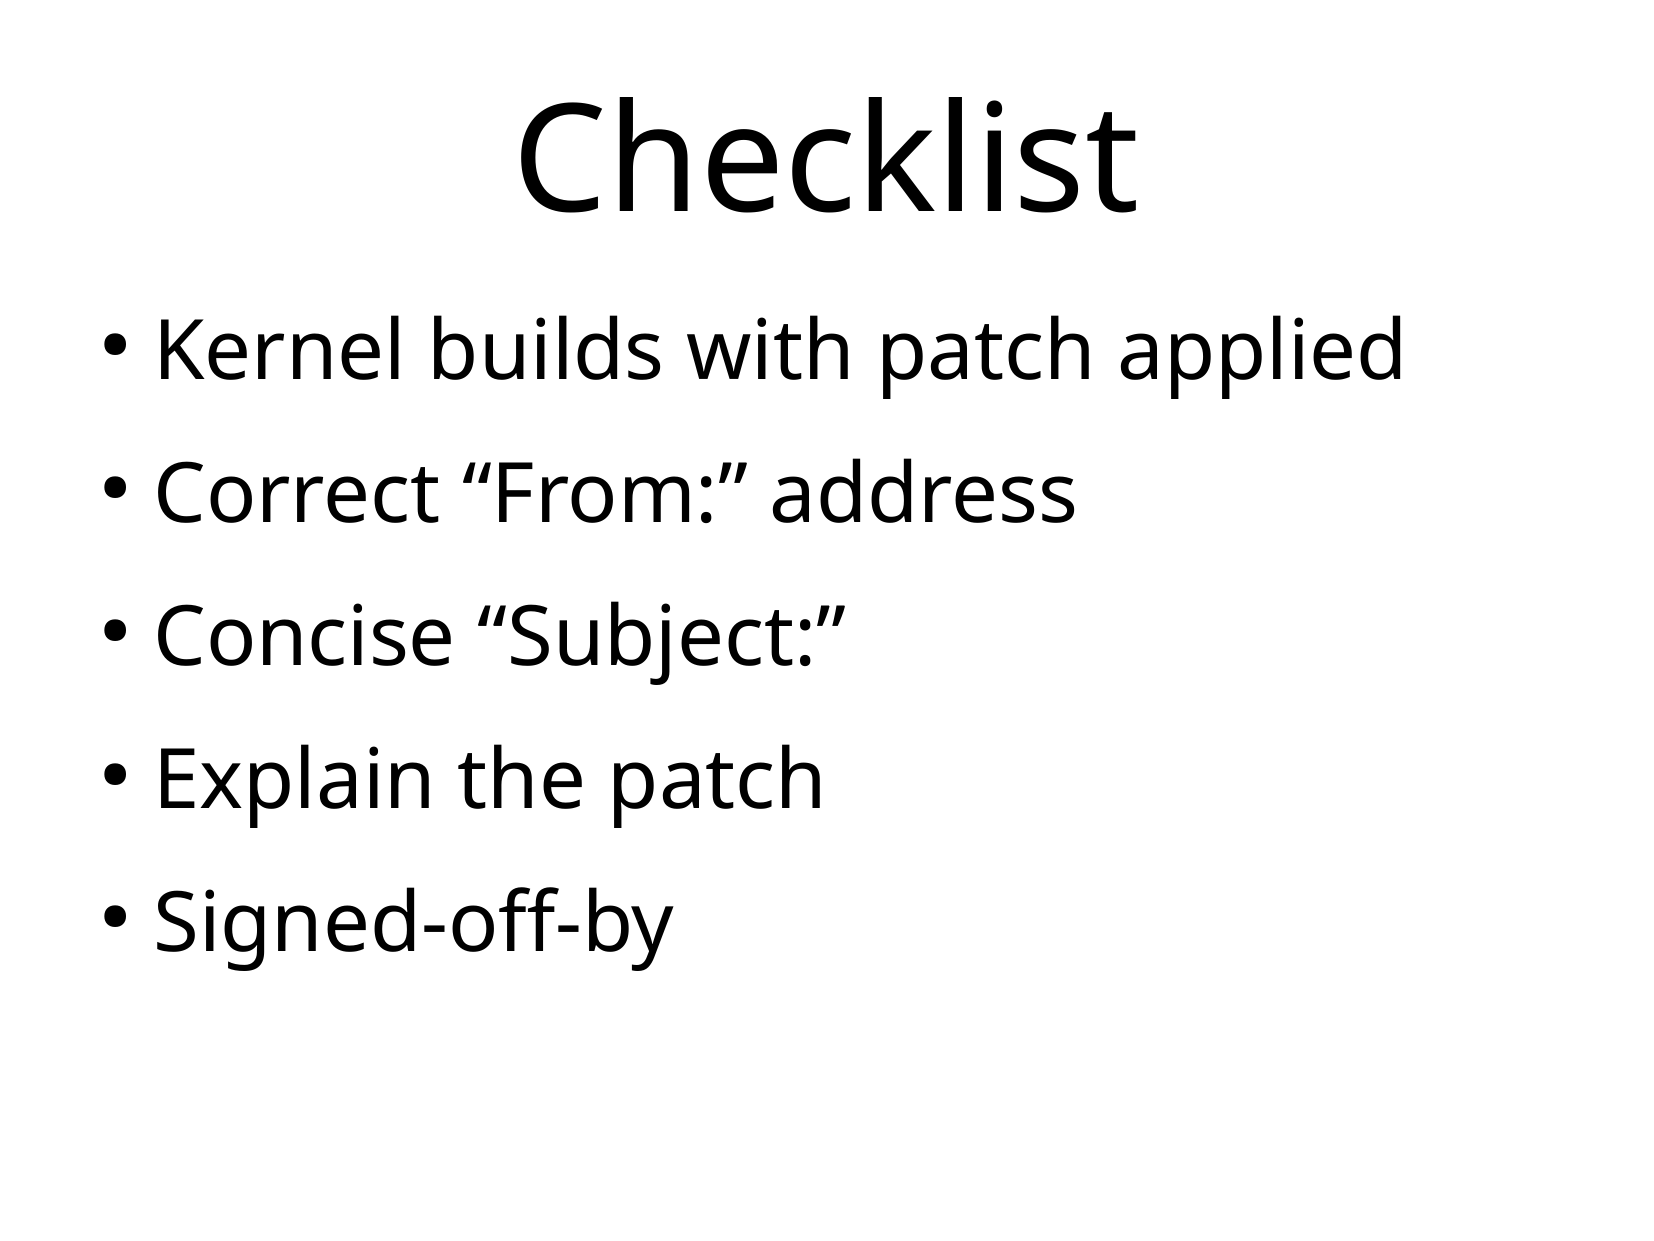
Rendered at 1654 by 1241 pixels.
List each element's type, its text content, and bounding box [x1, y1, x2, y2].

title Checklist [82, 56, 1571, 250]
list Kernel builds with patch applied Correct “From:” address Concise “Subject:” Explain the patch Signed-off-by [82, 290, 1571, 1094]
